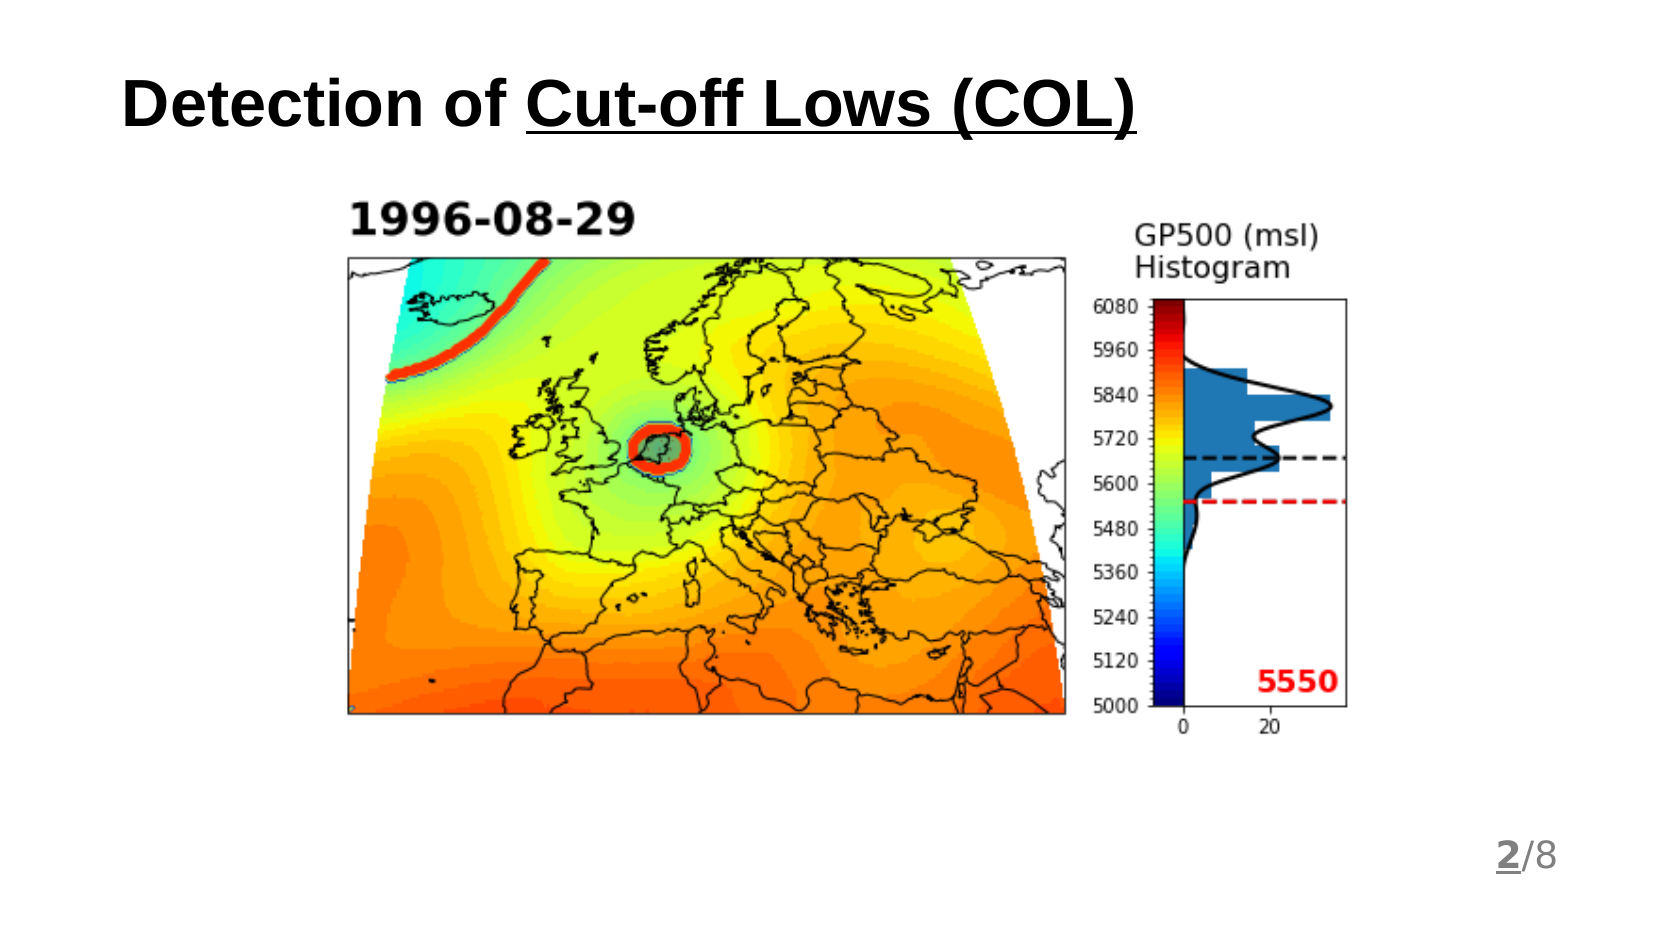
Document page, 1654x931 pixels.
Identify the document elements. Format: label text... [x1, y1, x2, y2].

picture [295, 186, 1359, 744]
text_box Detection of Cut-off Lows (COL) [107, 59, 1270, 186]
text_box 2/8 [1480, 826, 1595, 897]
